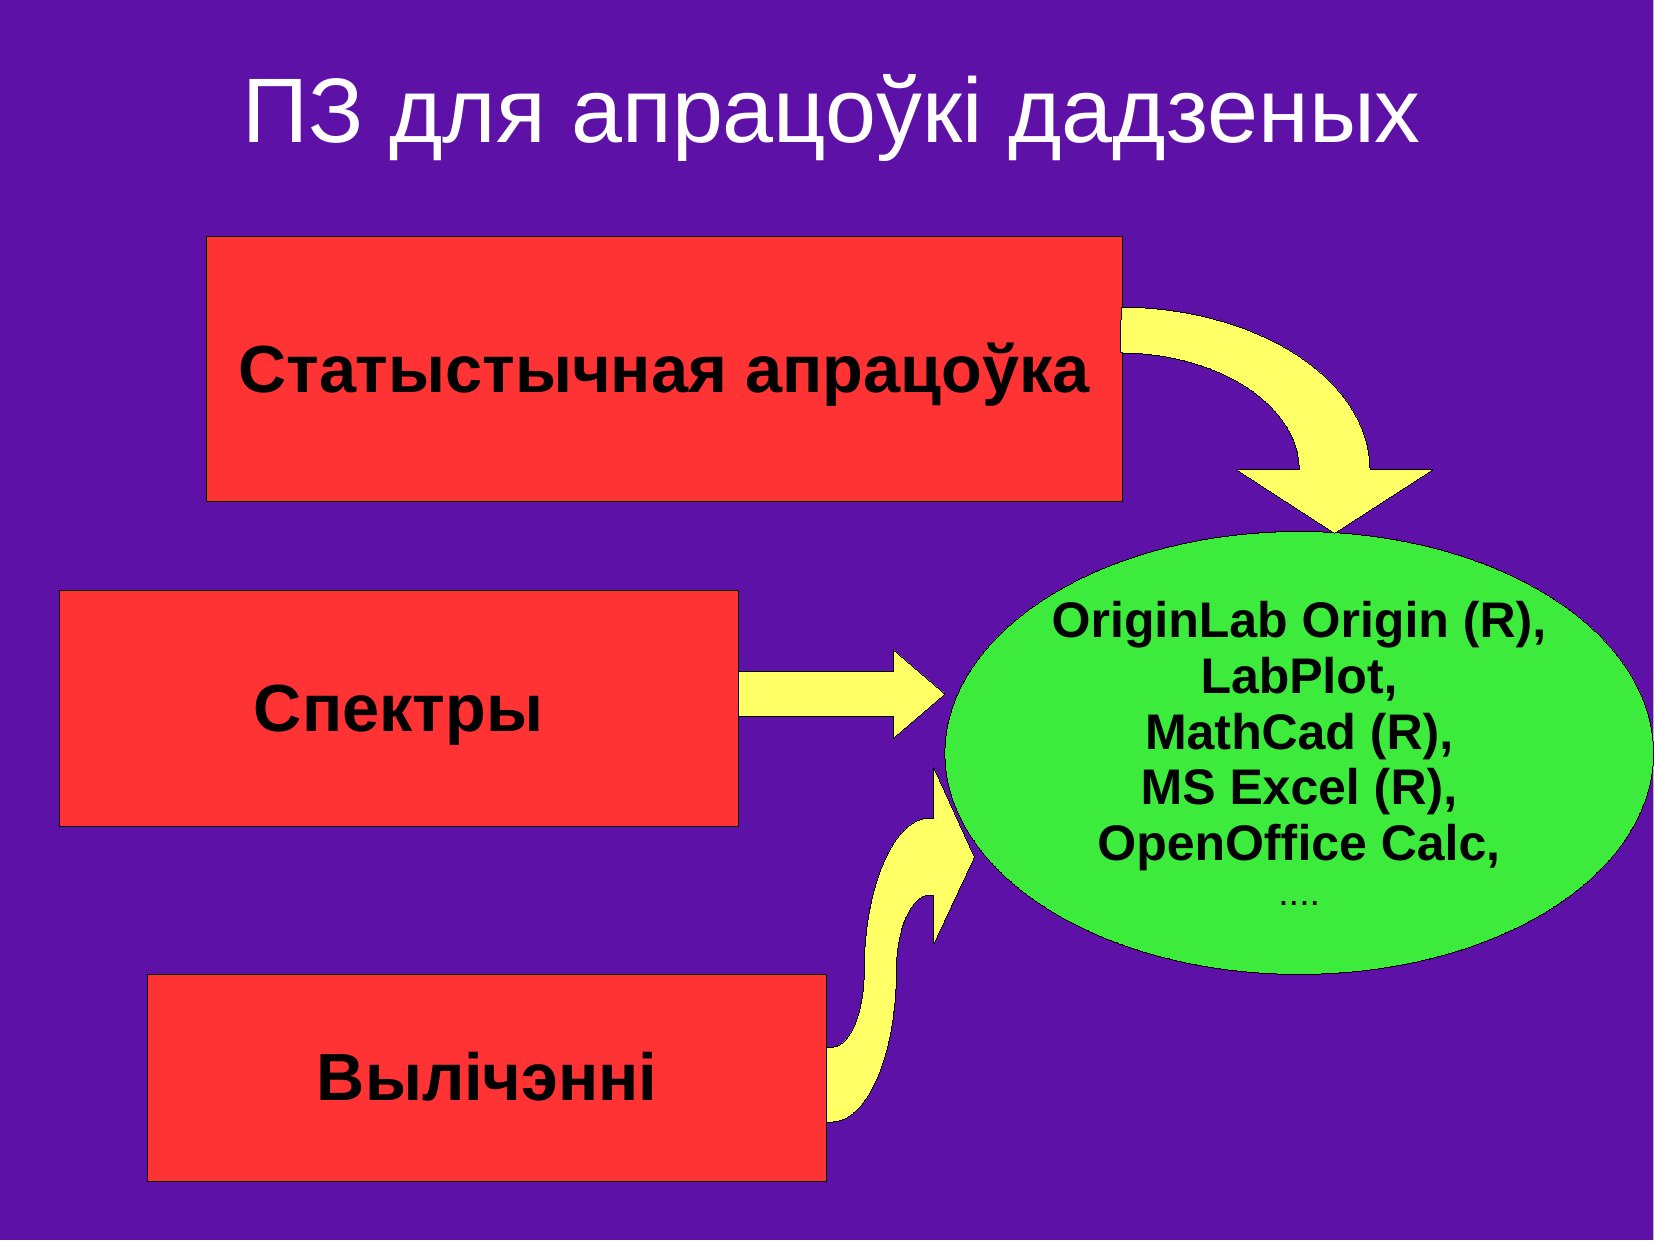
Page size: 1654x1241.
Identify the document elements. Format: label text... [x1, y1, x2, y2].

text_box OriginLab Origin (R), LabPlot, MathCad (R), MS Excel (R), OpenOffice Calc, .... [944, 531, 1654, 975]
text_box [738, 649, 945, 739]
text_box [826, 767, 975, 1123]
text_box Статыстычная апрацоўка [206, 236, 1123, 502]
text_box [1120, 307, 1433, 534]
title ПЗ для апрацоўкі дадзеных [88, 14, 1577, 207]
text_box Спектры [59, 590, 739, 827]
text_box Вылічэнні [147, 974, 827, 1182]
